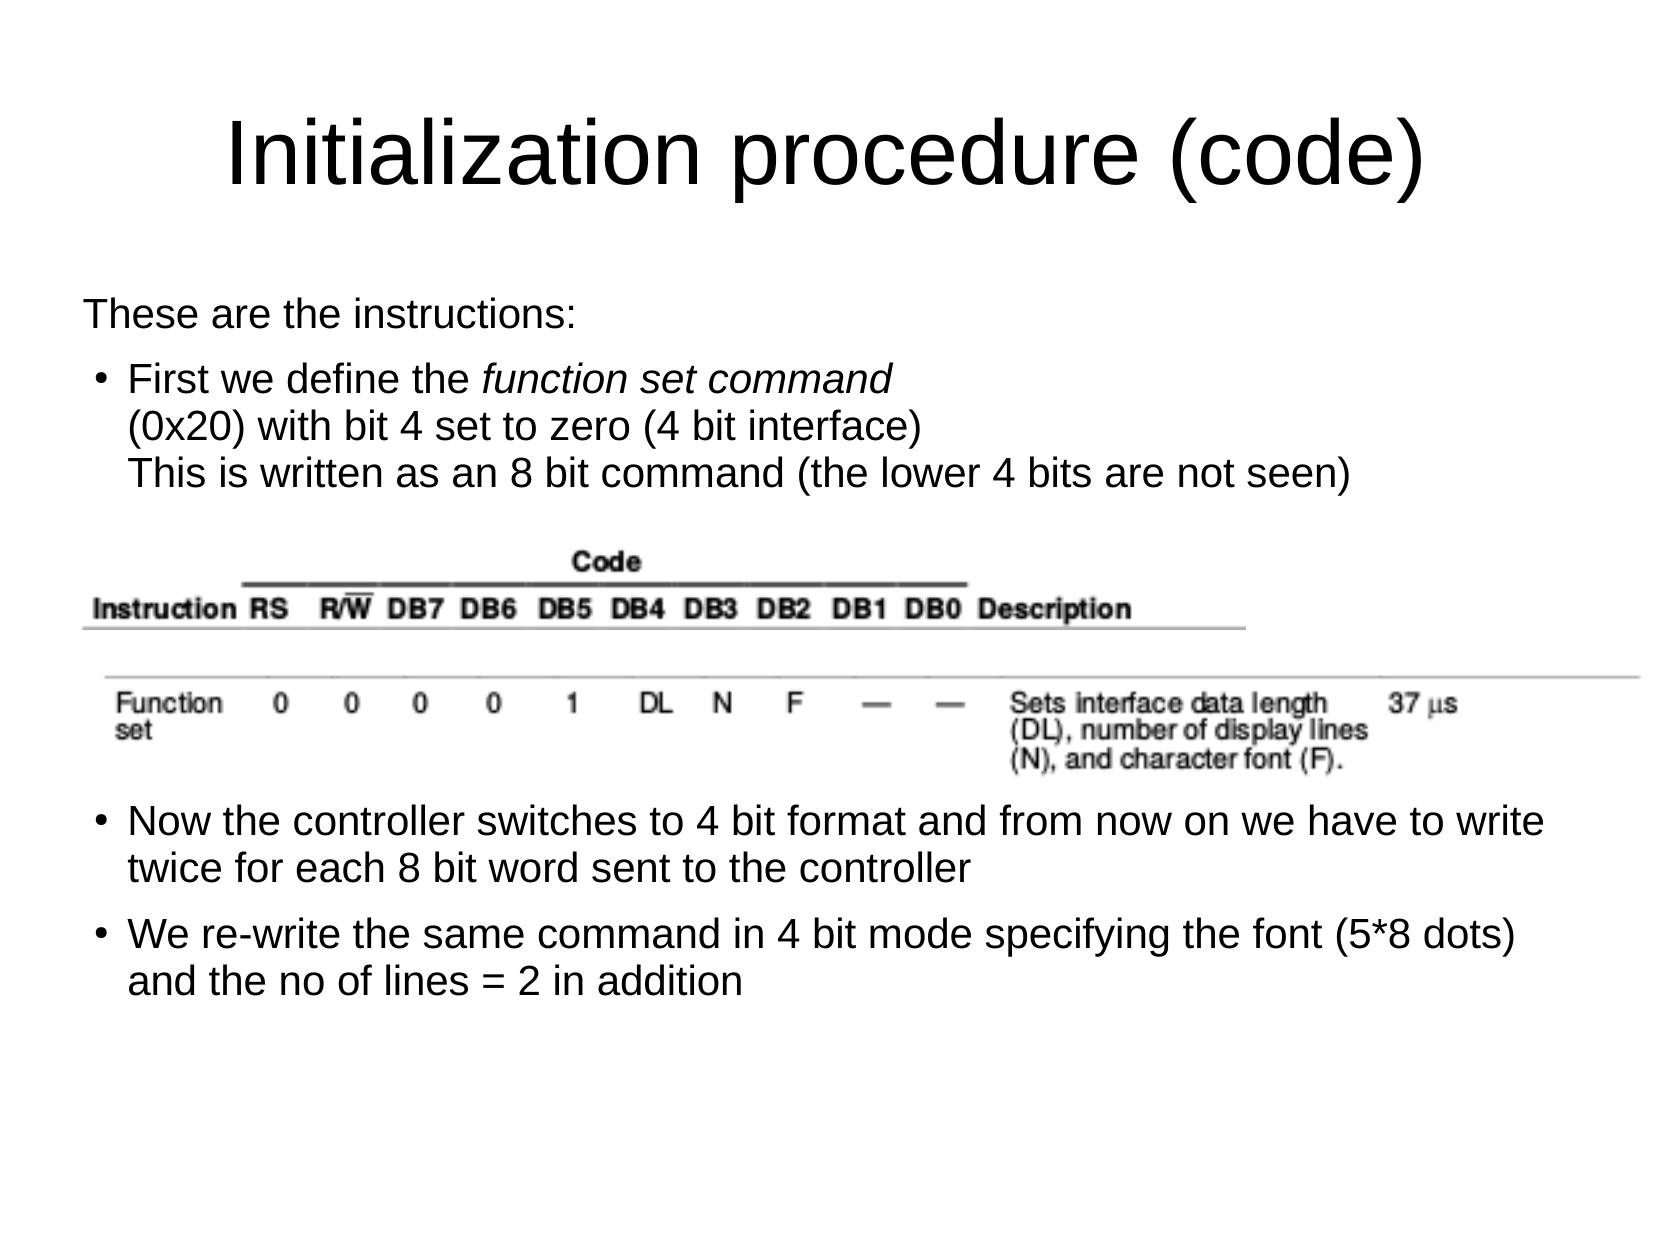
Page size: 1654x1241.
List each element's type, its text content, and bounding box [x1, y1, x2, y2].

title Initialization procedure (code) [82, 49, 1571, 257]
picture [60, 541, 1246, 631]
list These are the instructions: First we define the function set command (0x20) with bit 4 set to zero (4 bit interface) This is written as an 8 bit command (the lower 4 bits are not seen) Now the controller switches to 4 bit format and from now on we have to write twice for each 8 bit word sent to the controller We re-write the same command in 4 bit mode specifying the font (5*8 dots) and the no of lines = 2 in addition [82, 781, 1571, 1010]
picture [82, 674, 1654, 781]
list These are the instructions: First we define the function set command (0x20) with bit 4 set to zero (4 bit interface) This is written as an 8 bit command (the lower 4 bits are not seen) Now the controller switches to 4 bit format and from now on we have to write twice for each 8 bit word sent to the controller We re-write the same command in 4 bit mode specifying the font (5*8 dots) and the no of lines = 2 in addition [82, 290, 1571, 674]
